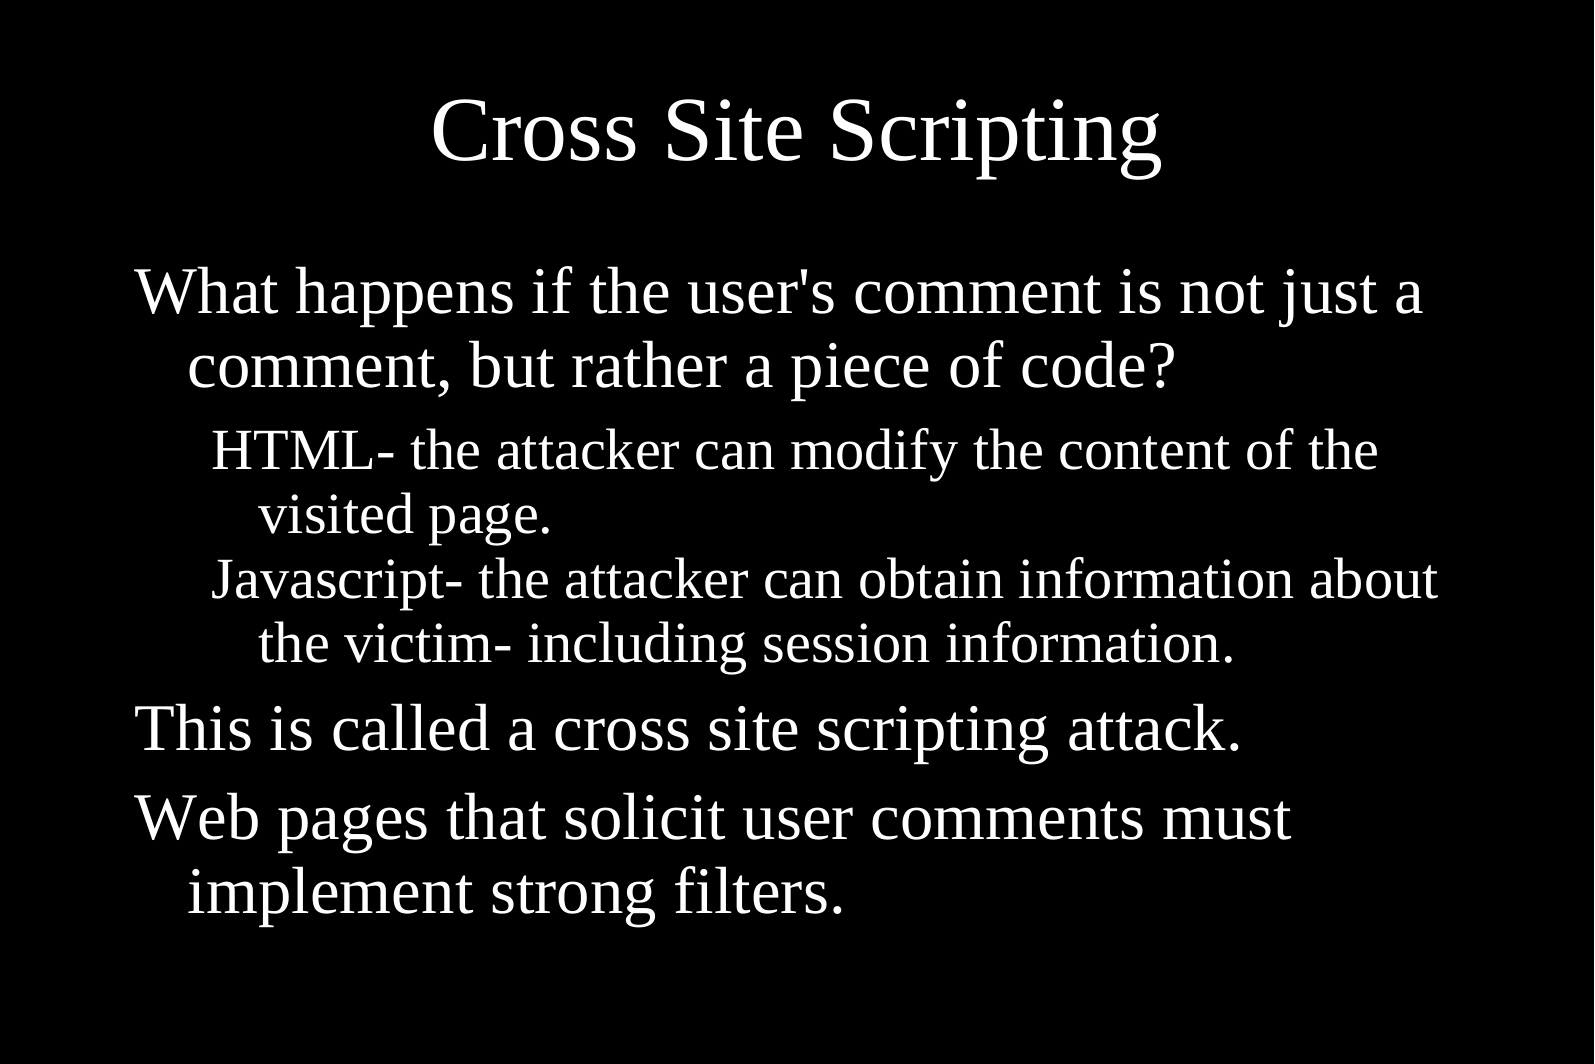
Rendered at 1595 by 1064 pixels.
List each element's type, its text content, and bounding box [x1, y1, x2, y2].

title Cross Site Scripting [117, 40, 1479, 219]
list What happens if the user's comment is not just a comment, but rather a piece of code? HTML- the attacker can modify the content of the visited page. Javascript- the attacker can obtain information about the victim- including session information. This is called a cross site scripting attack. Web pages that solicit user comments must implement strong filters. [117, 254, 1479, 1064]
